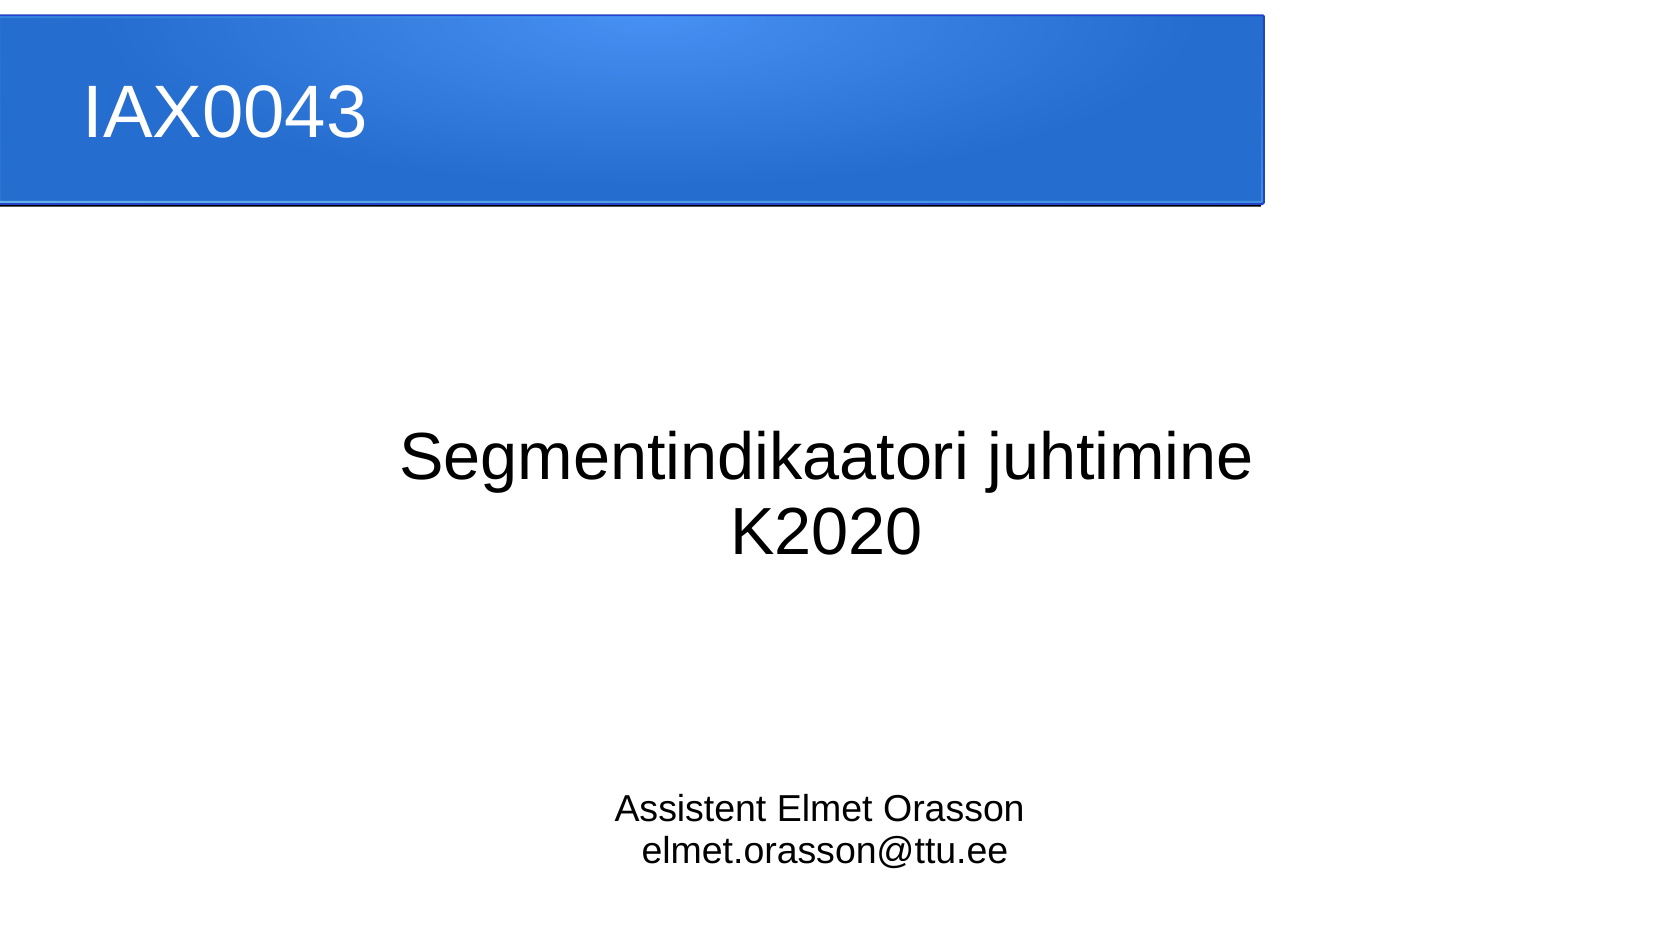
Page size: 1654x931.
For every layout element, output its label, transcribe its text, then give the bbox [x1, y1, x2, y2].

title IAX0043 [82, 35, 1235, 189]
text_box Assistent Elmet Orasson elmet.orasson@ttu.ee [75, 780, 1576, 879]
subtitle Segmentindikaatori juhtimine K2020 [82, 224, 1571, 764]
